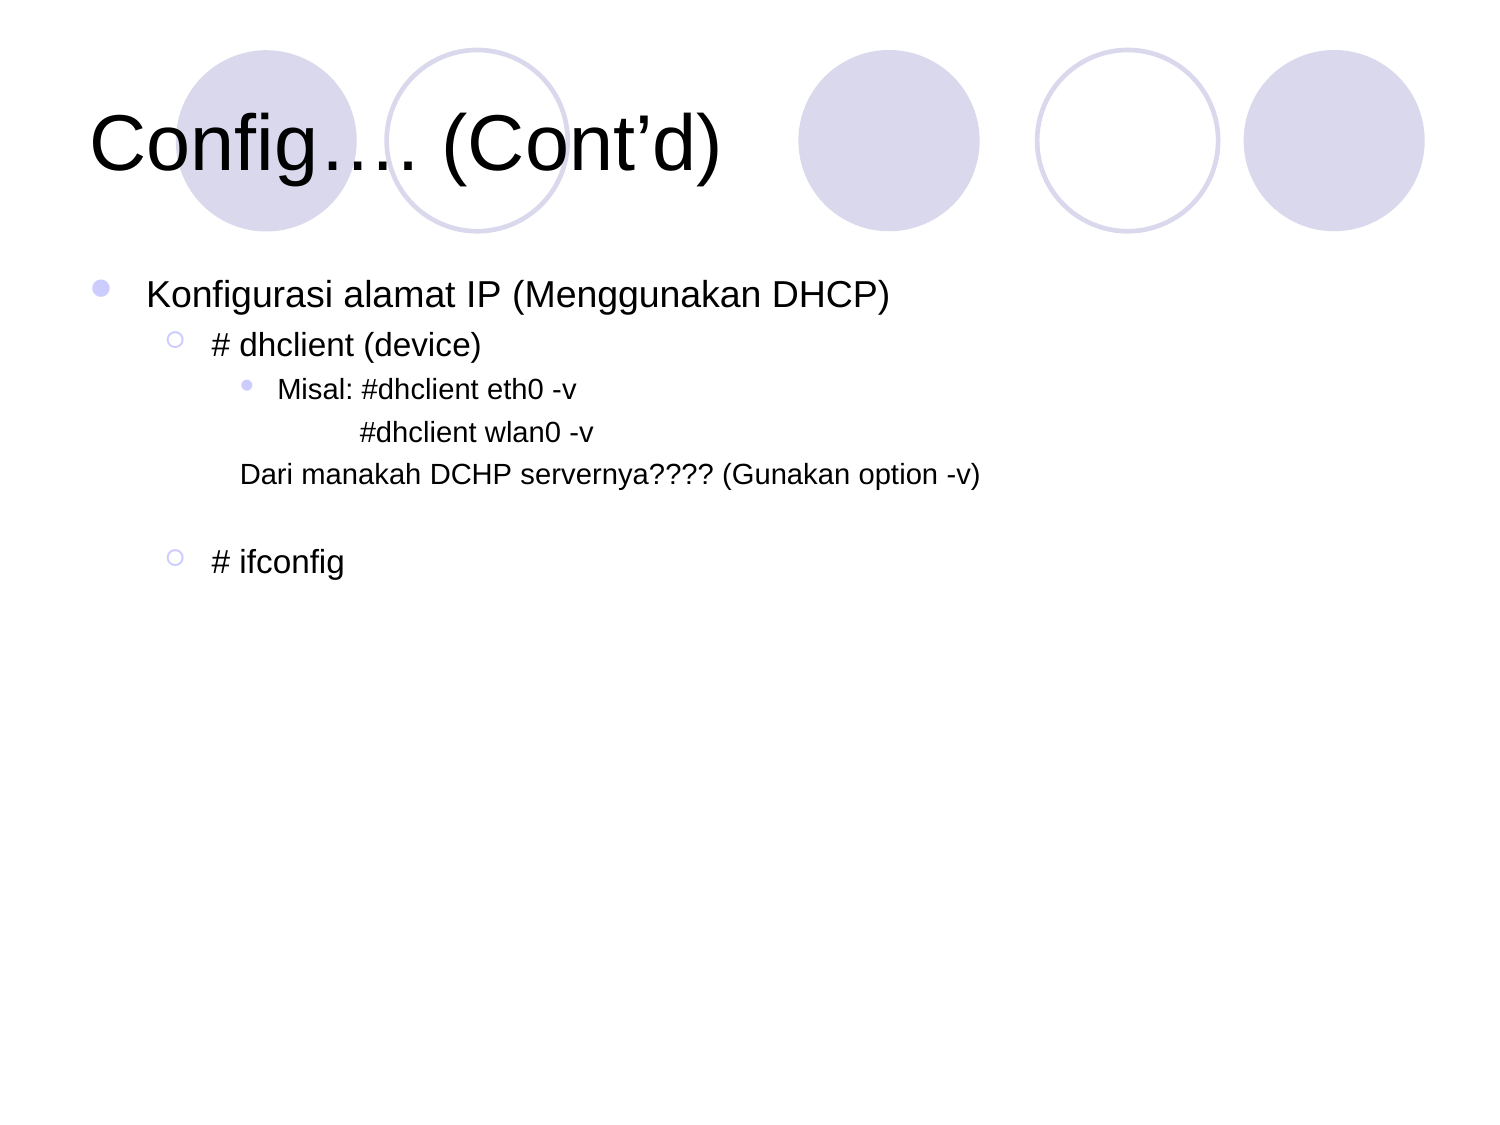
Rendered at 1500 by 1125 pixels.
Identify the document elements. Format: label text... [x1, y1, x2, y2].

title Config…. (Cont’d) [75, 45, 1426, 233]
list Konfigurasi alamat IP (Menggunakan DHCP) # dhclient (device) Misal: #dhclient eth0 -v #dhclient wlan0 -v Dari manakah DCHP servernya???? (Gunakan option -v) # ifconfig [75, 262, 1426, 1006]
